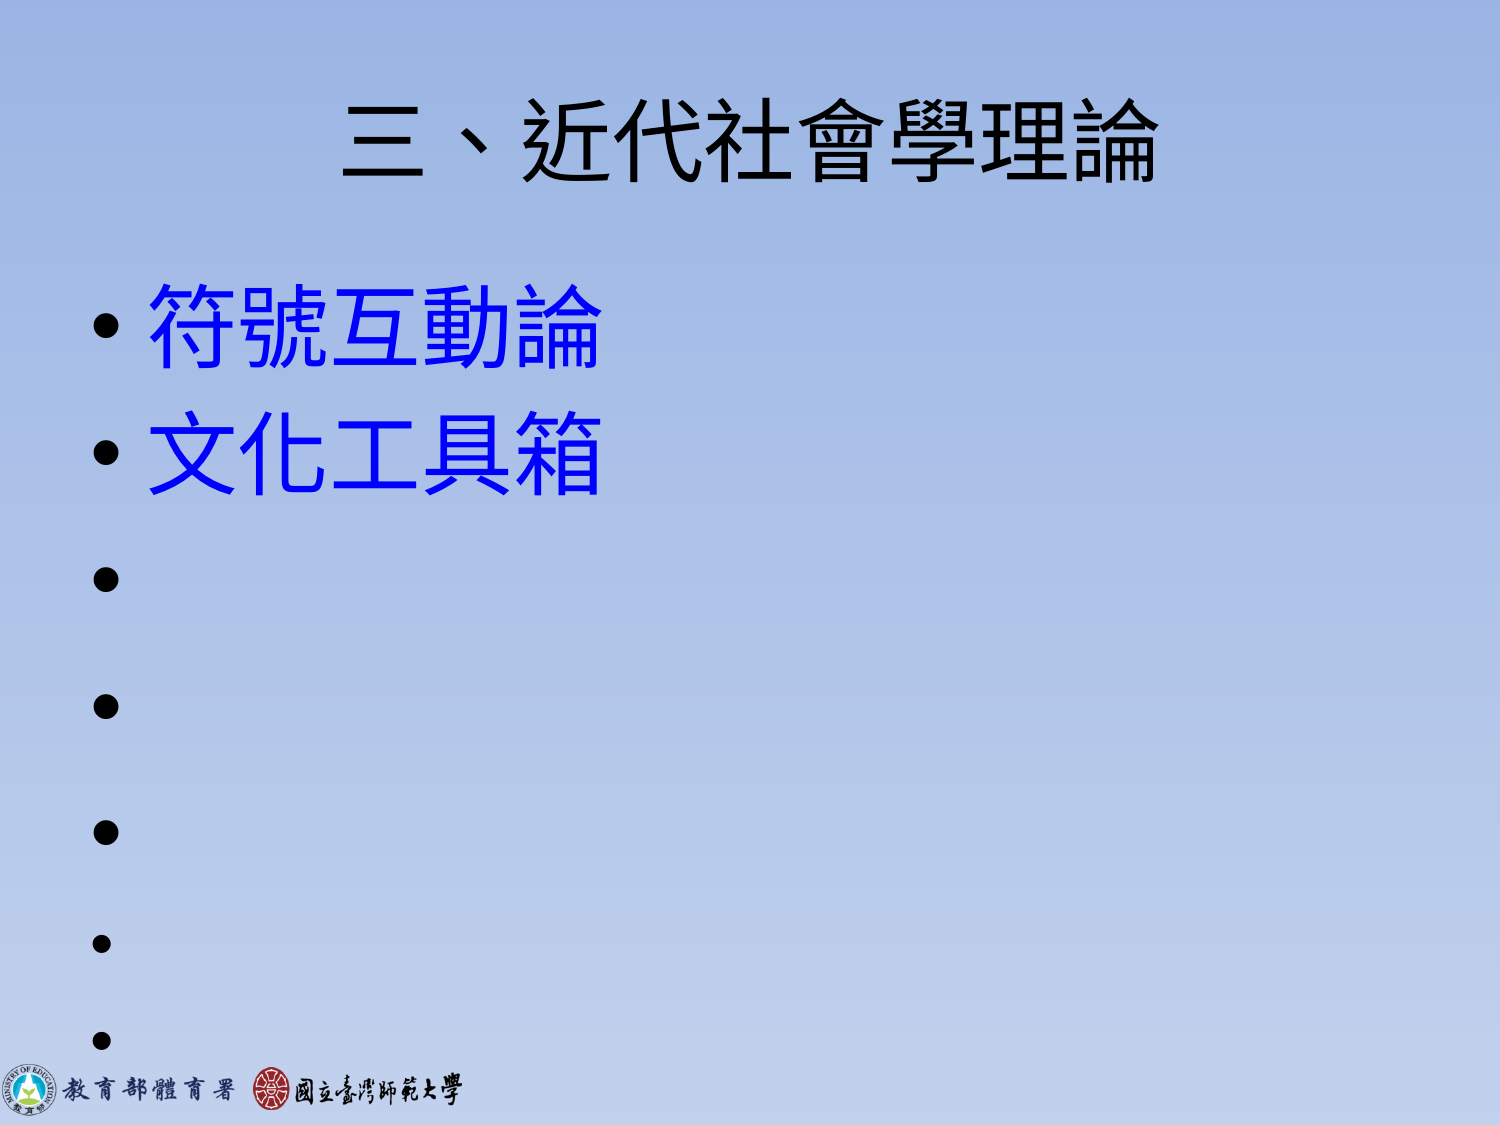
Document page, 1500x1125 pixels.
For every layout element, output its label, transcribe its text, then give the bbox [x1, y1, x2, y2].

title 三、近代社會學理論 [75, 45, 1426, 233]
list 符號互動論 文化工具箱 [75, 262, 1426, 1005]
